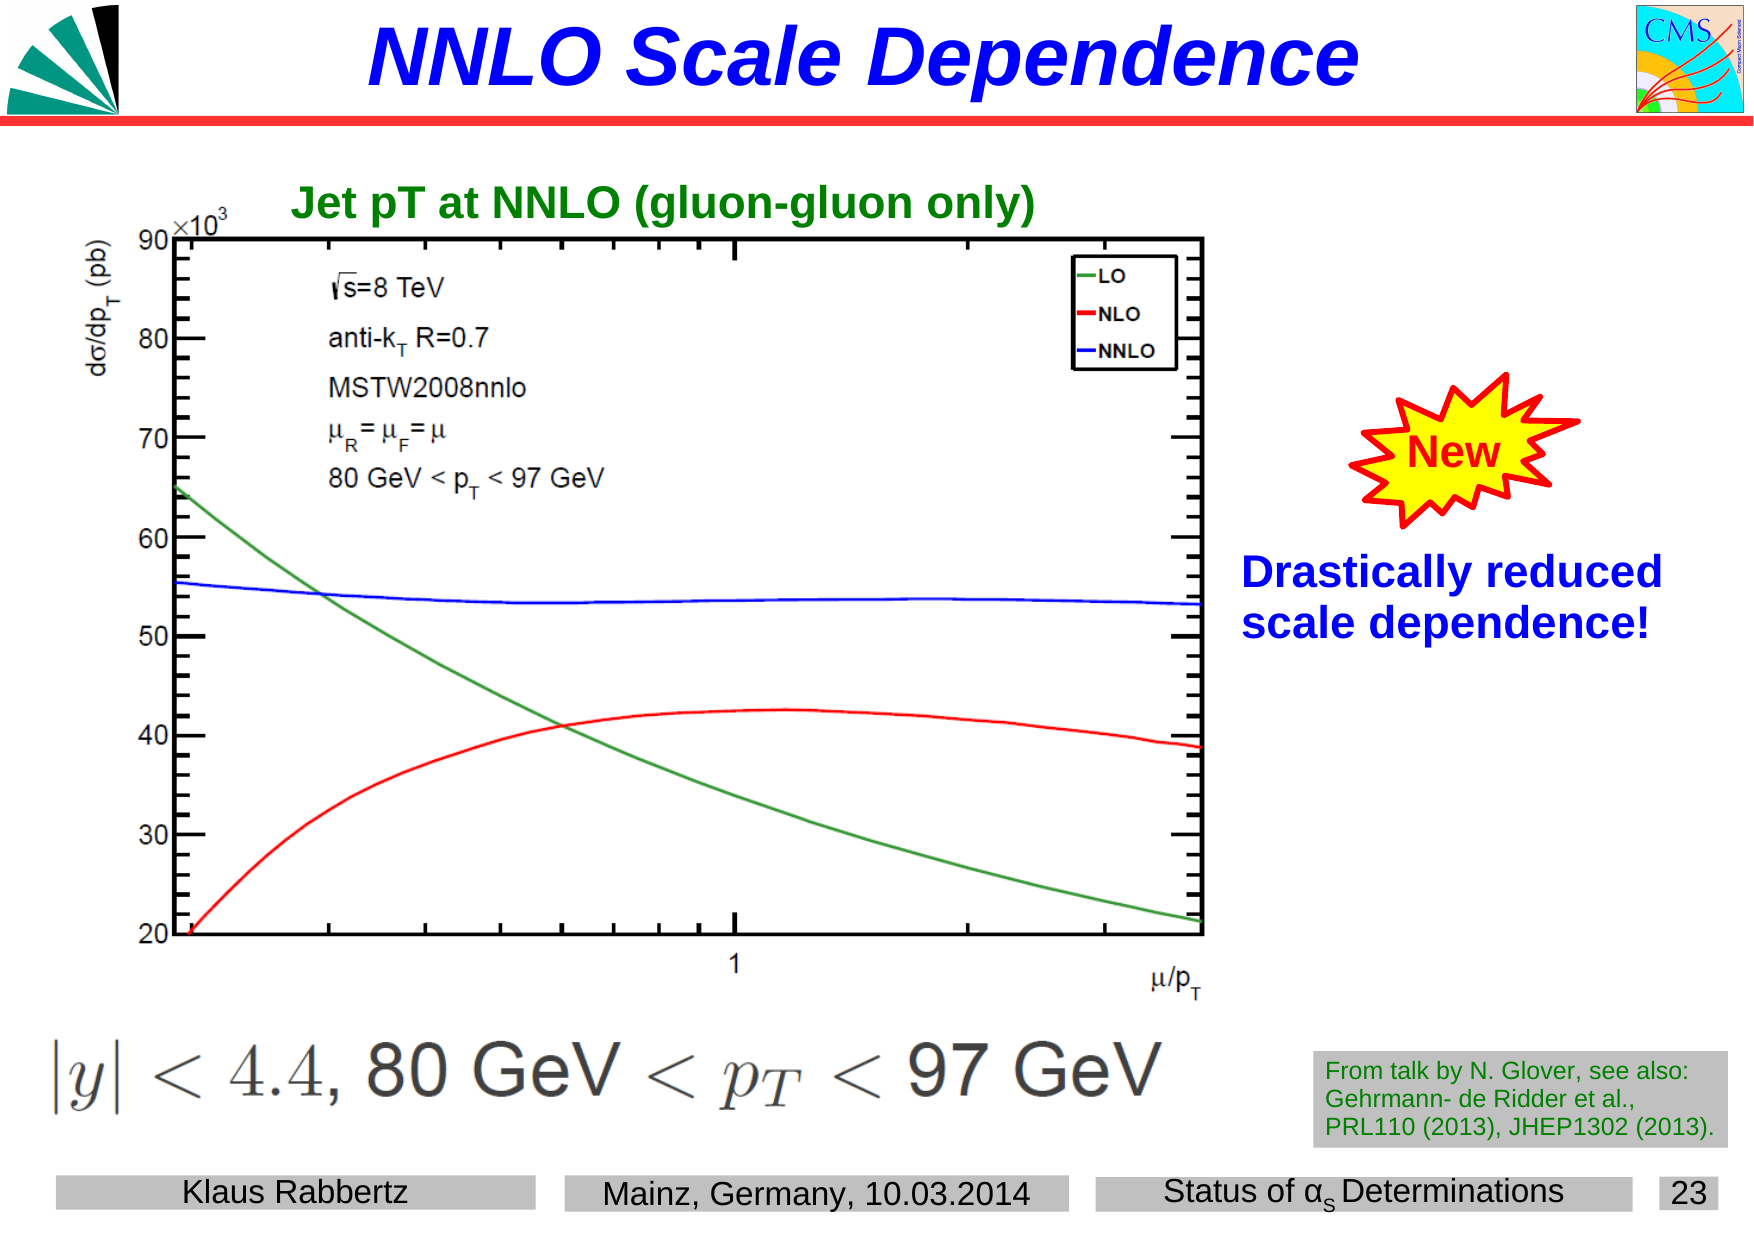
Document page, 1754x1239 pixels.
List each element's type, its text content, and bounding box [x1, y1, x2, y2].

text_box Drastically reduced scale dependence! [1229, 540, 1676, 655]
picture [7, 5, 119, 116]
text_box Jet pT at NNLO (gluon-gluon only) [278, 171, 1048, 235]
title NNLO Scale Dependence [123, 0, 1606, 114]
picture [29, 201, 1220, 1129]
picture [1636, 5, 1744, 113]
text_box From talk by N. Glover, see also: Gehrmann- de Ridder et al., PRL110 (2013), JHEP1302 (2013). [1313, 1051, 1726, 1148]
text_box New [1351, 374, 1578, 527]
